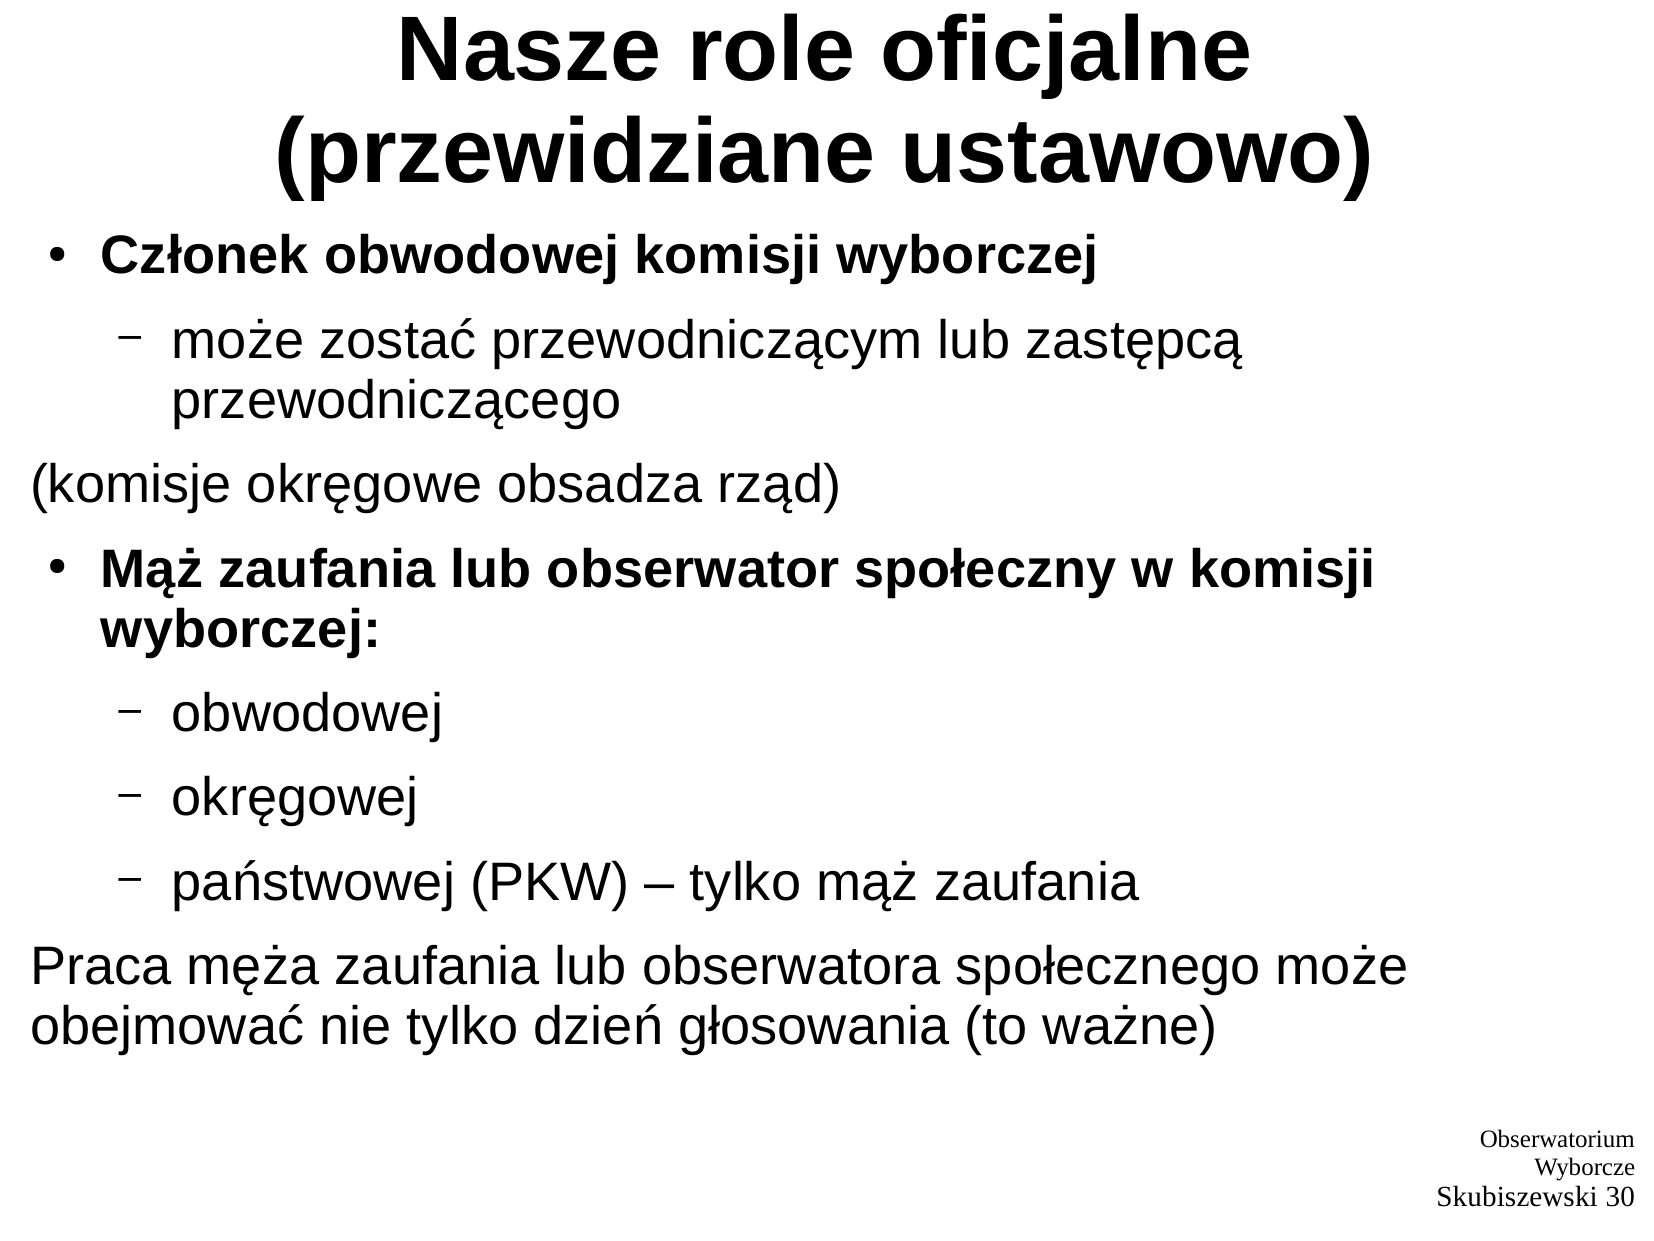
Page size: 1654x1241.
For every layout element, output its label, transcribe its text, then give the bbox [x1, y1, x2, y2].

list Członek obwodowej komisji wyborczej może zostać przewodniczącym lub zastępcą przewodniczącego (komisje okręgowe obsadza rząd) Mąż zaufania lub obserwator społeczny w komisji wyborczej: obwodowej okręgowej państwowej (PKW) – tylko mąż zaufania Praca męża zaufania lub obserwatora społecznego może obejmować nie tylko dzień głosowania (to ważne) [30, 225, 1636, 1096]
title Nasze role oficjalne (przewidziane ustawowo) [80, 0, 1570, 203]
